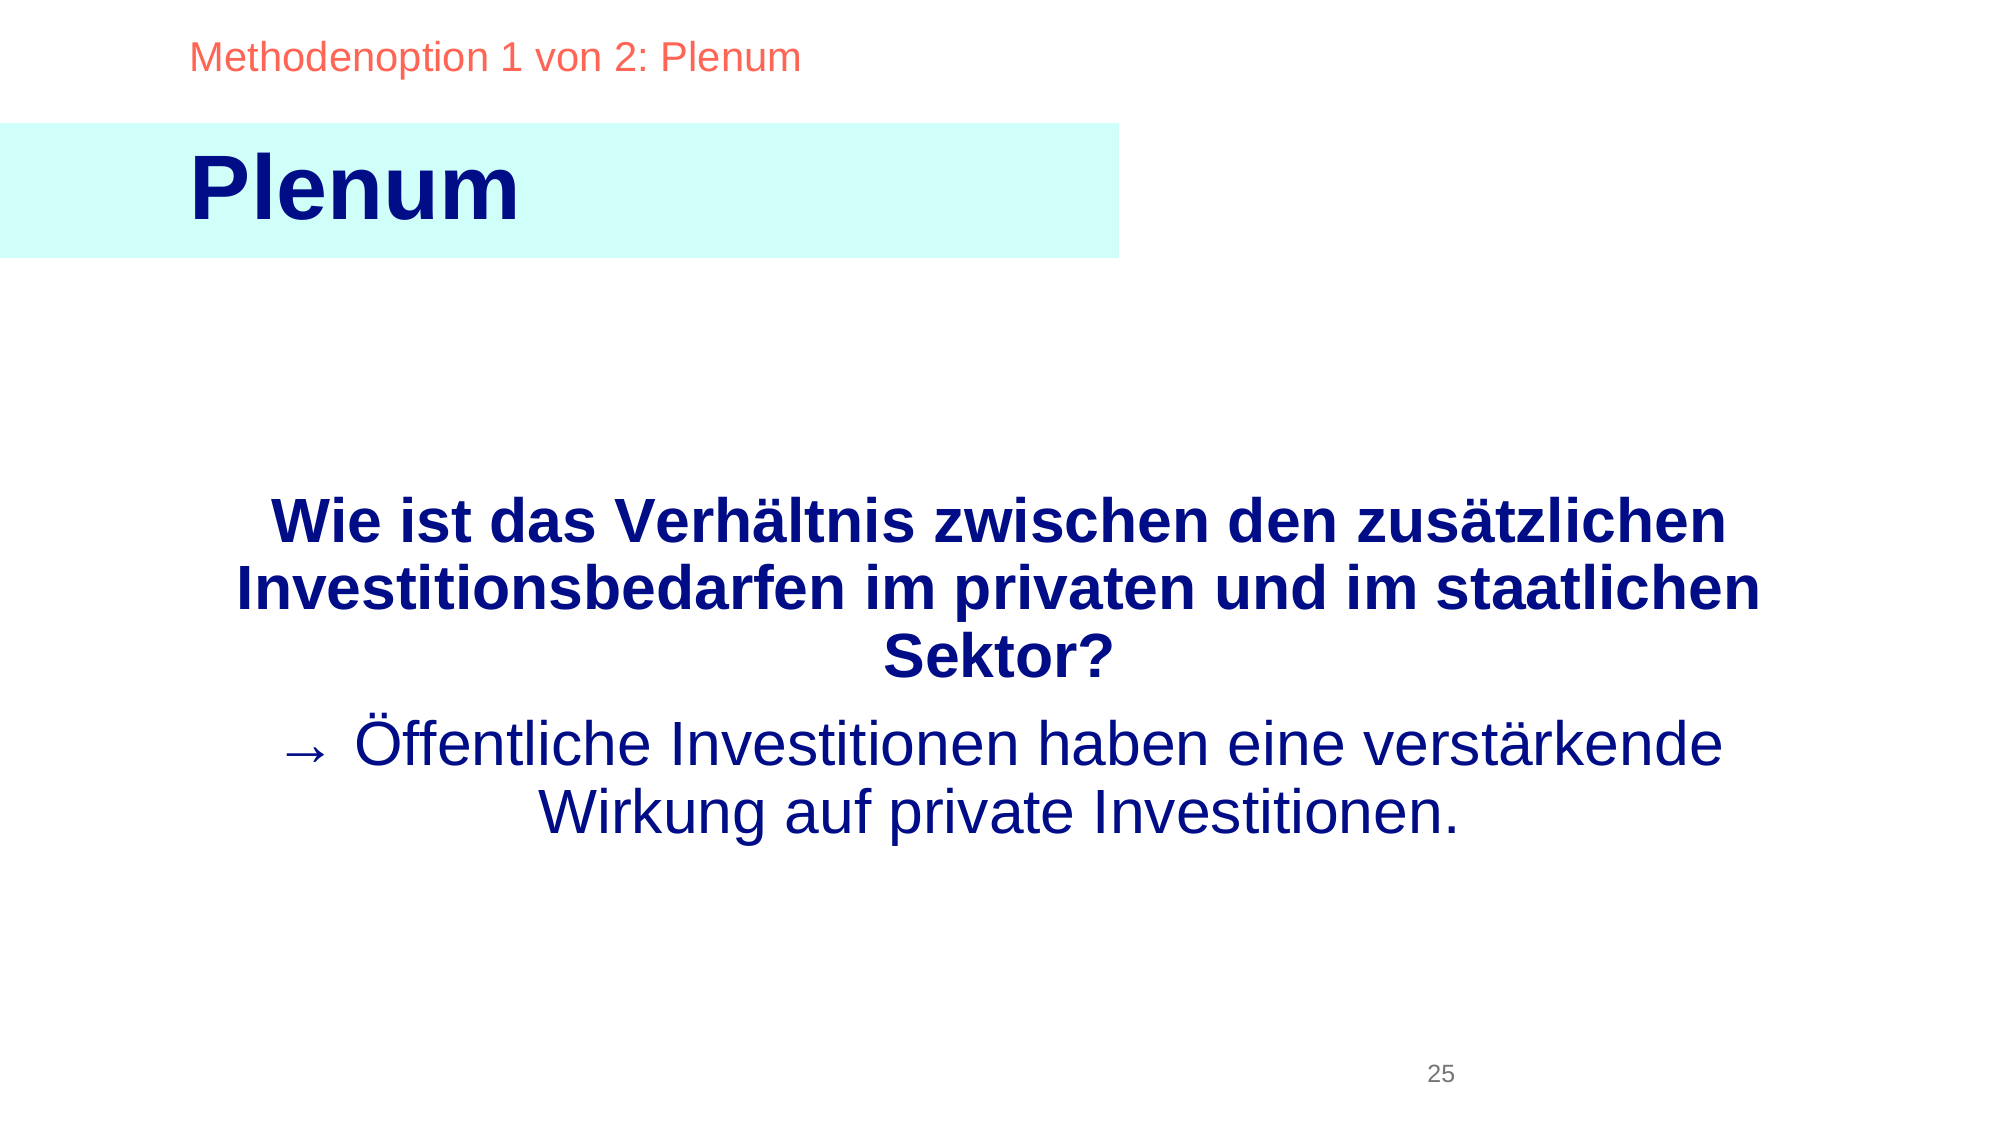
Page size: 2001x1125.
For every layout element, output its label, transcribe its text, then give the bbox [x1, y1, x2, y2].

list Wie ist das Verhältnis zwischen den zusätzlichen Investitionsbedarfen im privaten und im staatlichen Sektor? → Öffentliche Investitionen haben eine verstärkende Wirkung auf private Investitionen. [137, 481, 1863, 996]
list Methodenoption 1 von 2: Plenum [137, 27, 1119, 107]
list Plenum [137, 129, 1093, 258]
